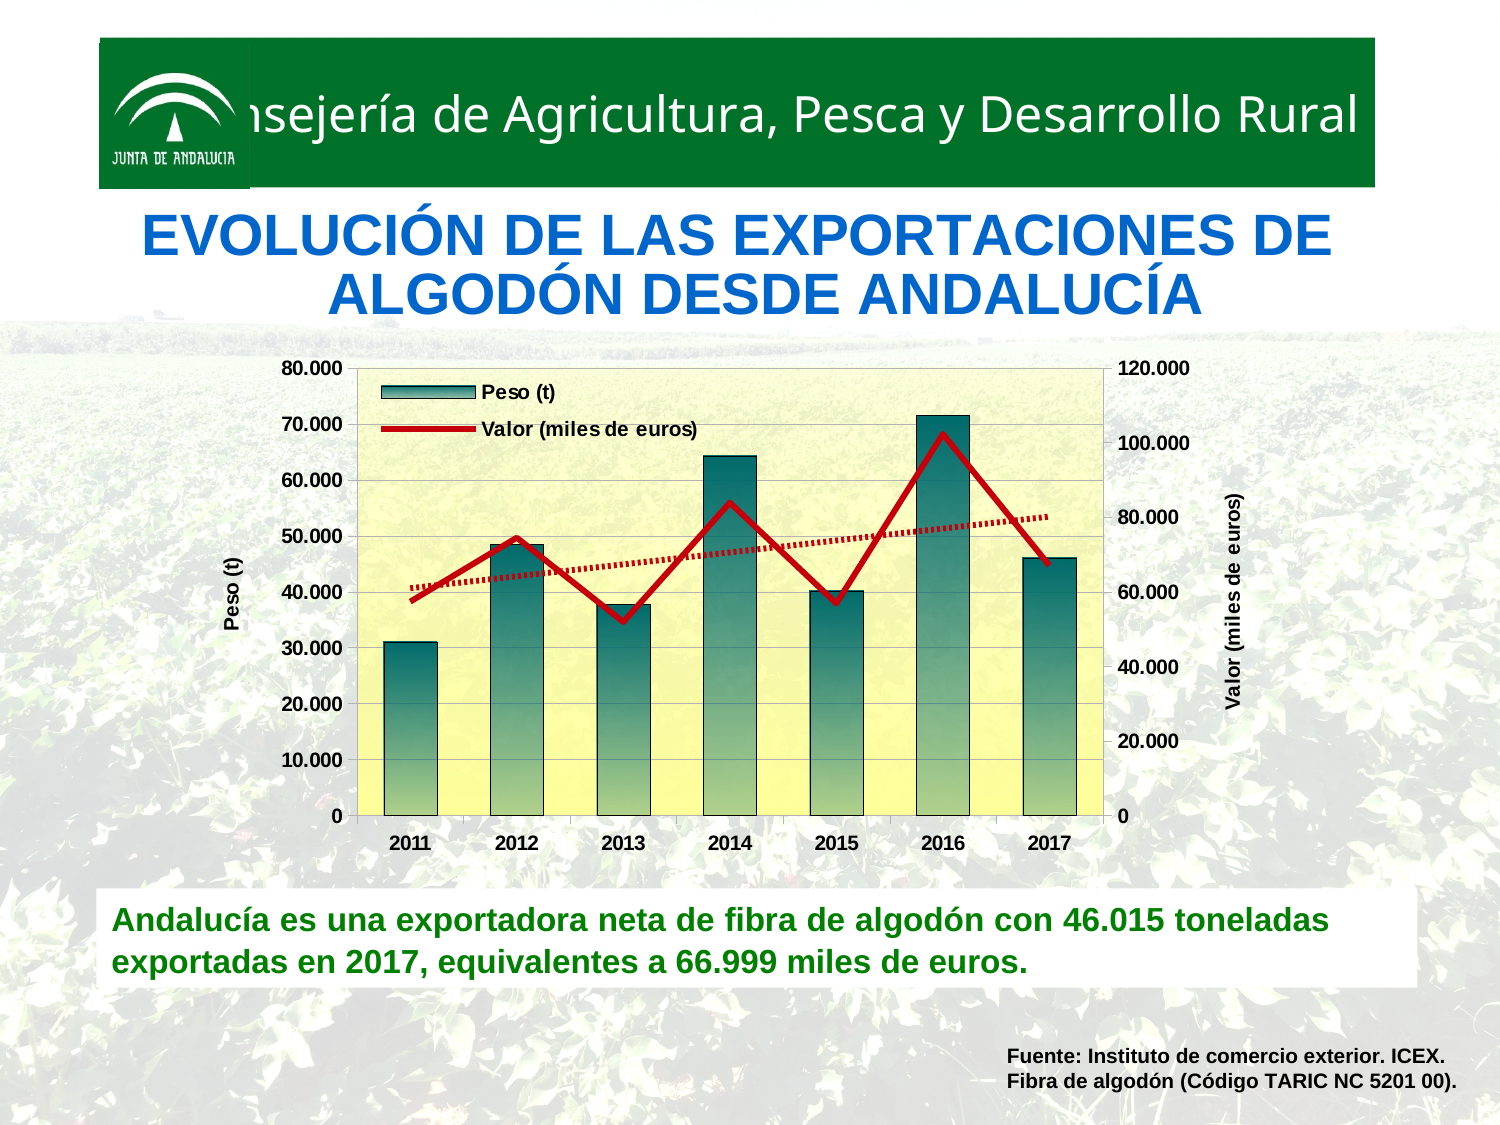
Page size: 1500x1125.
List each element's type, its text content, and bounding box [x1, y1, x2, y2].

text_box Andalucía es una exportadora neta de fibra de algodón con 46.015 toneladas exportadas en 2017, equivalentes a 66.999 miles de euros. [96, 888, 1418, 988]
text_box EVOLUCIÓN DE LAS EXPORTACIONES DE ALGODÓN DESDE ANDALUCÍA [74, 200, 1400, 351]
picture [0, 0, 1500, 1125]
text_box Fuente: Instituto de comercio exterior. ICEX. Fibra de algodón (Código TARIC NC 5201 00). [992, 1034, 1477, 1101]
title Consejería de Agricultura, Pesca y Desarrollo Rural [99, 37, 1375, 188]
